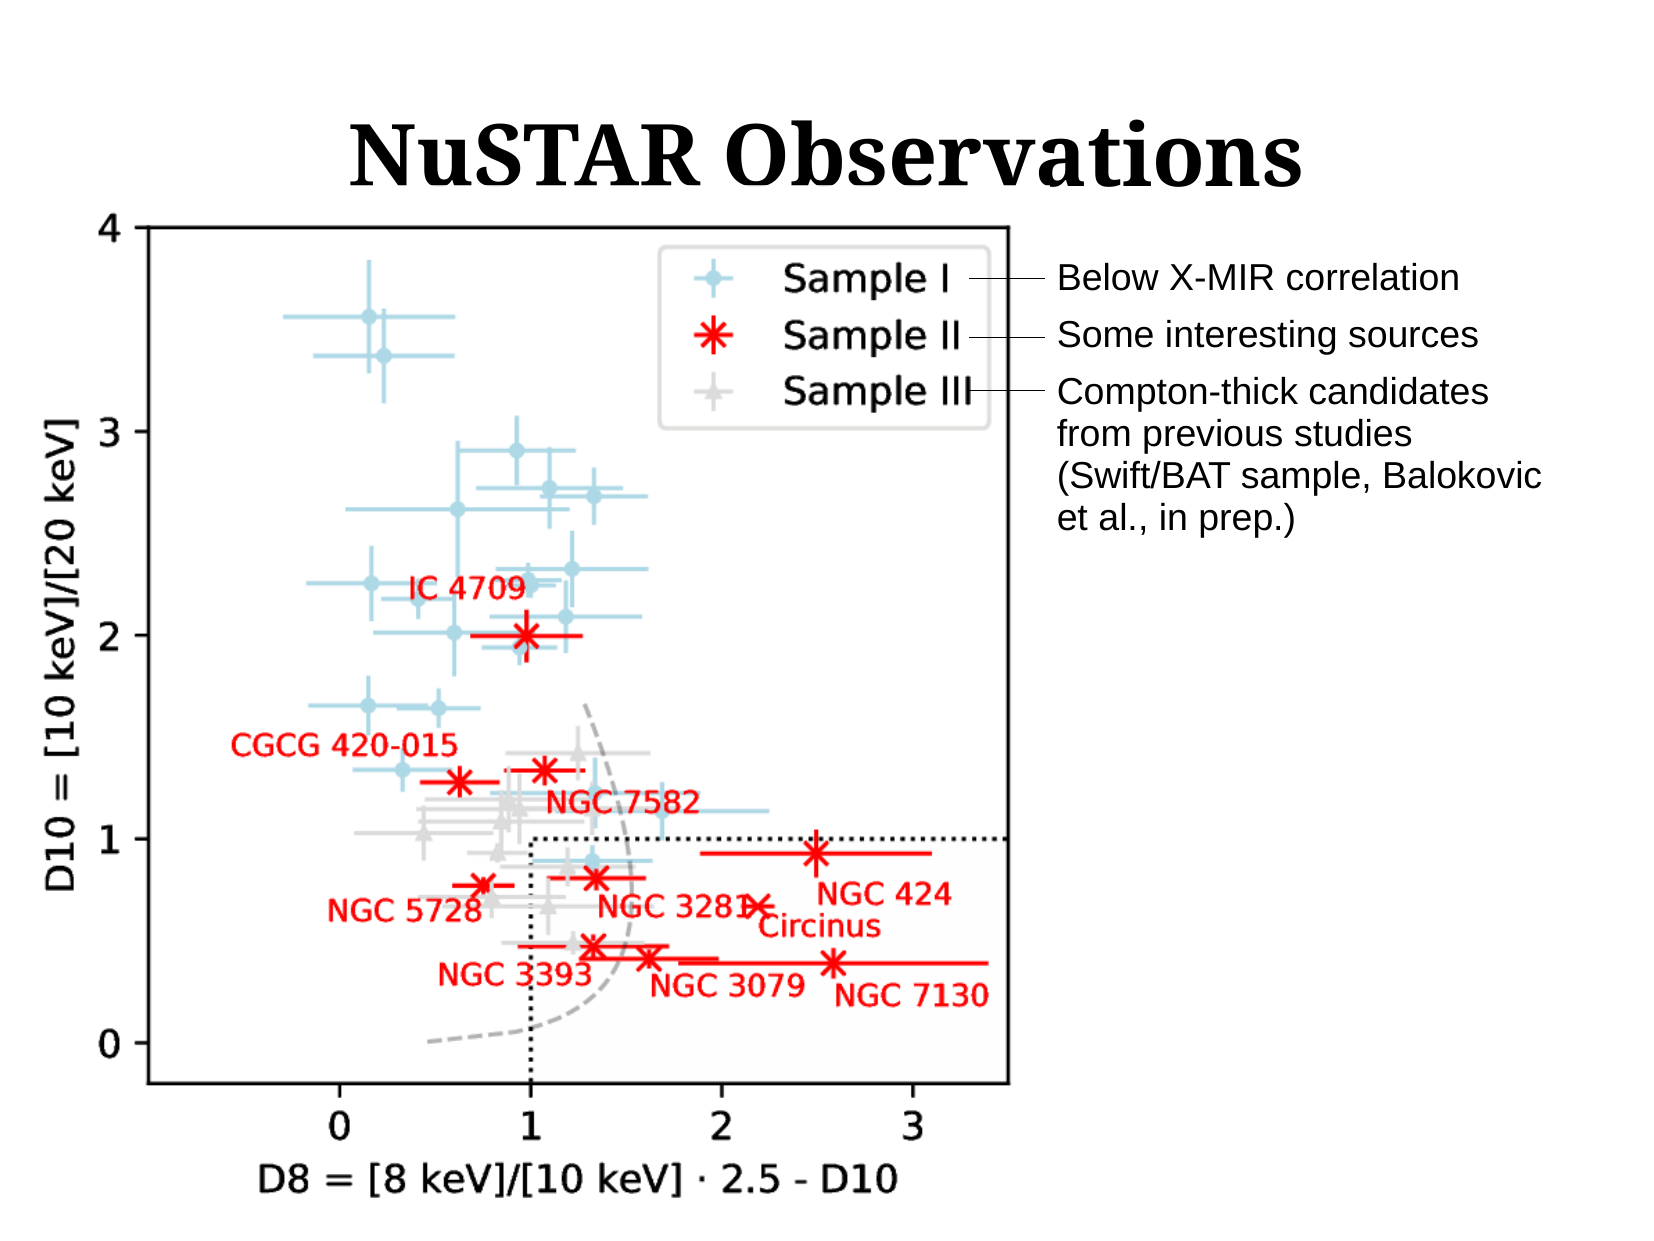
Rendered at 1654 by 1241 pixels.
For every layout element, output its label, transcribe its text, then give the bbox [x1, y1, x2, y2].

text_box Below X-MIR correlation [1042, 248, 1568, 348]
text_box Some interesting sources [1042, 305, 1562, 405]
title NuSTAR Observations [82, 49, 1571, 257]
picture [17, 185, 1050, 1230]
text_box Compton-thick candidates from previous studies (Swift/BAT sample, Balokovic et al., in prep.) [1042, 362, 1568, 546]
